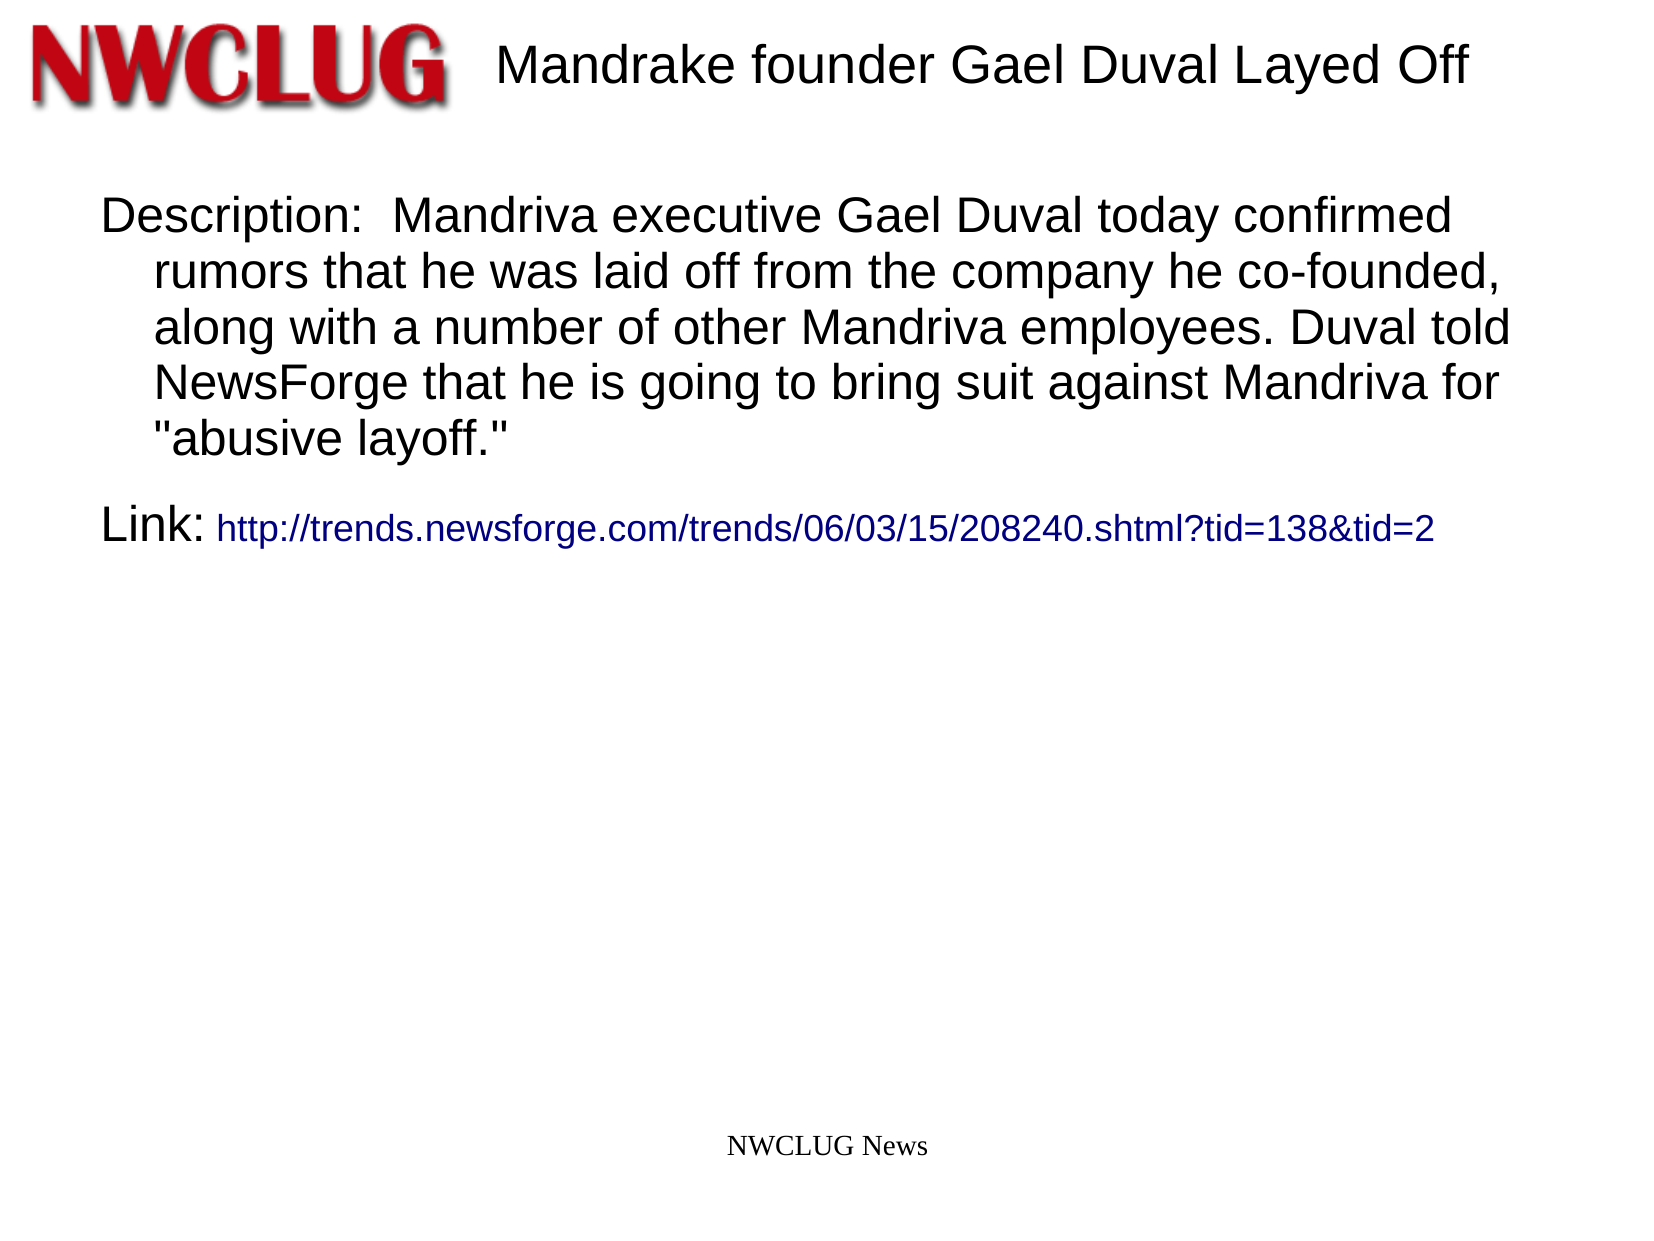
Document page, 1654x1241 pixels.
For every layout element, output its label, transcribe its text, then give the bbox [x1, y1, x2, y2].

list Description: Mandriva executive Gael Duval today confirmed rumors that he was laid off from the company he co-founded, along with a number of other Mandriva employees. Duval told NewsForge that he is going to bring suit against Mandriva for "abusive layoff." Link: http://trends.newsforge.com/trends/06/03/15/208240.shtml?tid=138&tid=2 [82, 187, 1571, 1094]
picture [5, 5, 480, 156]
title Mandrake founder Gael Duval Layed Off [495, 17, 1613, 113]
